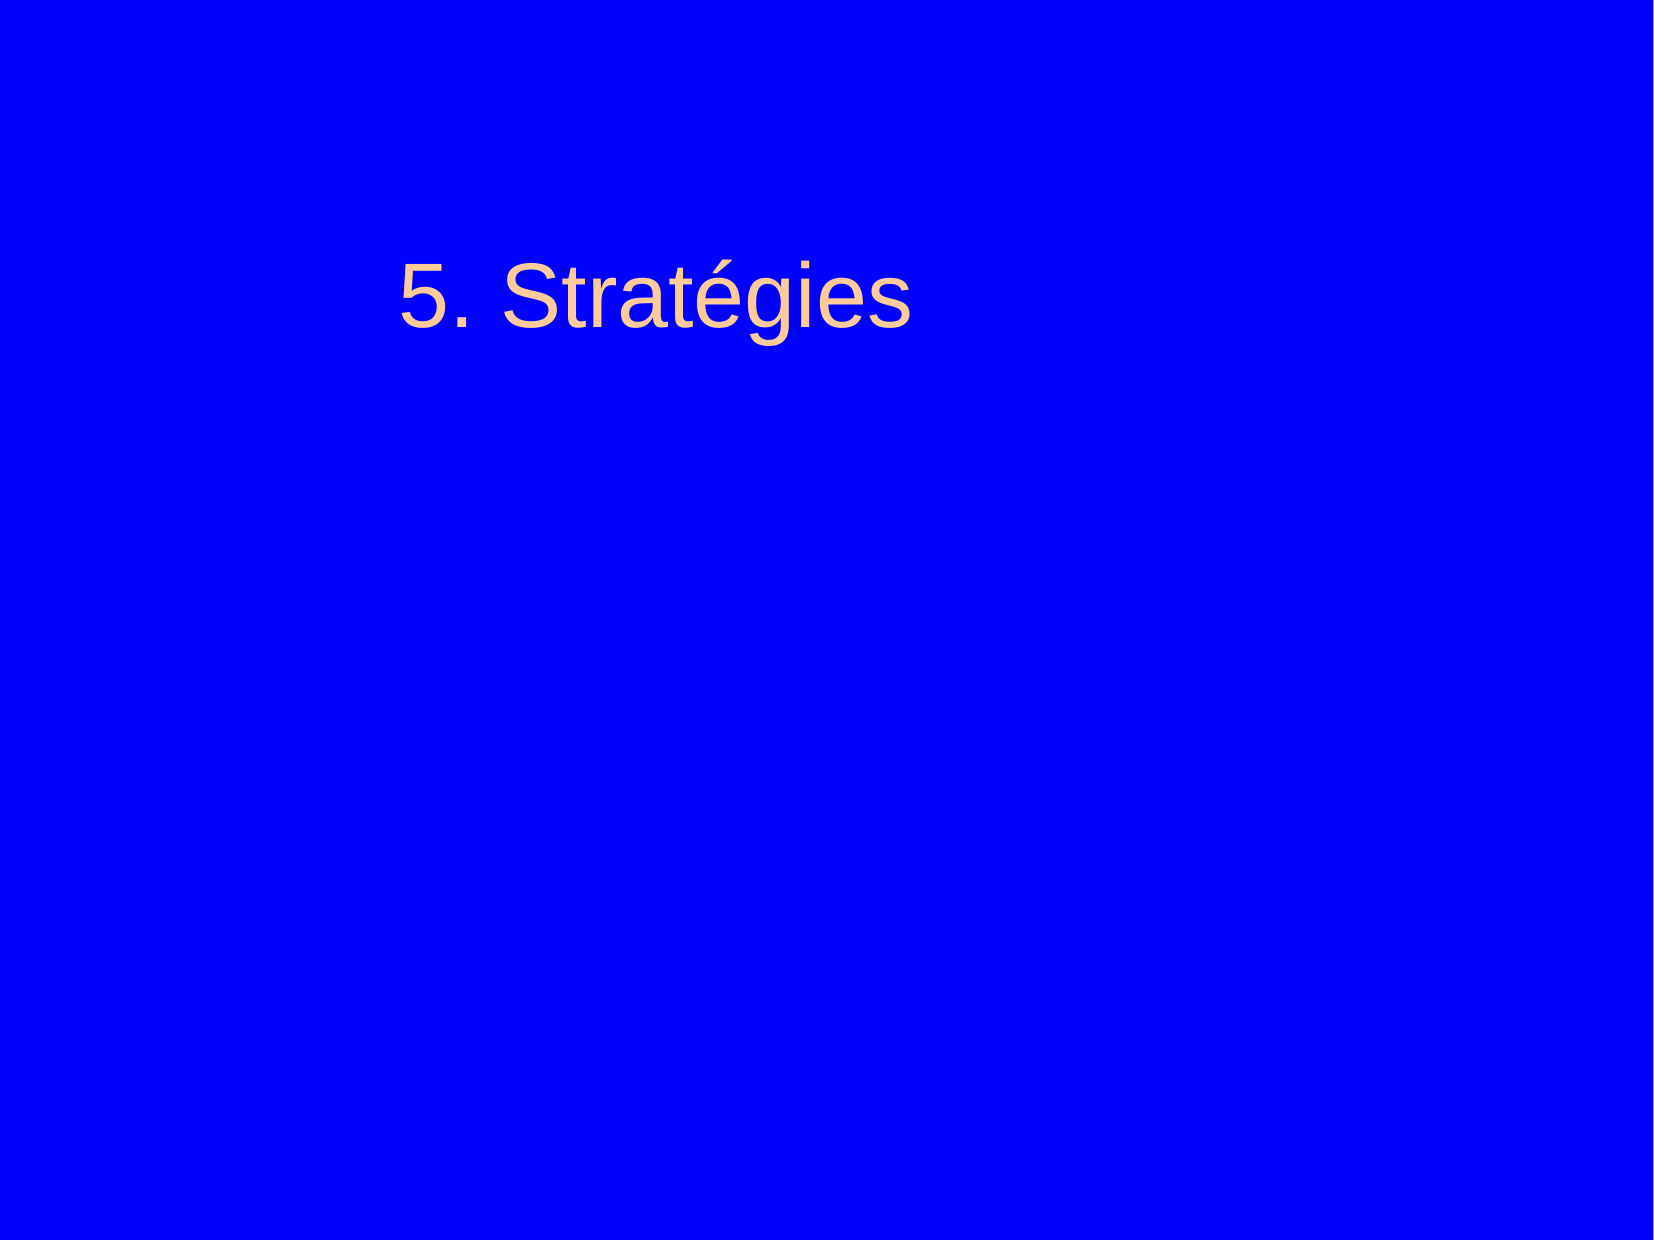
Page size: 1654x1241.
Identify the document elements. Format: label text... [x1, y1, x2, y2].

text_box 5. Stratégies [383, 236, 1300, 355]
